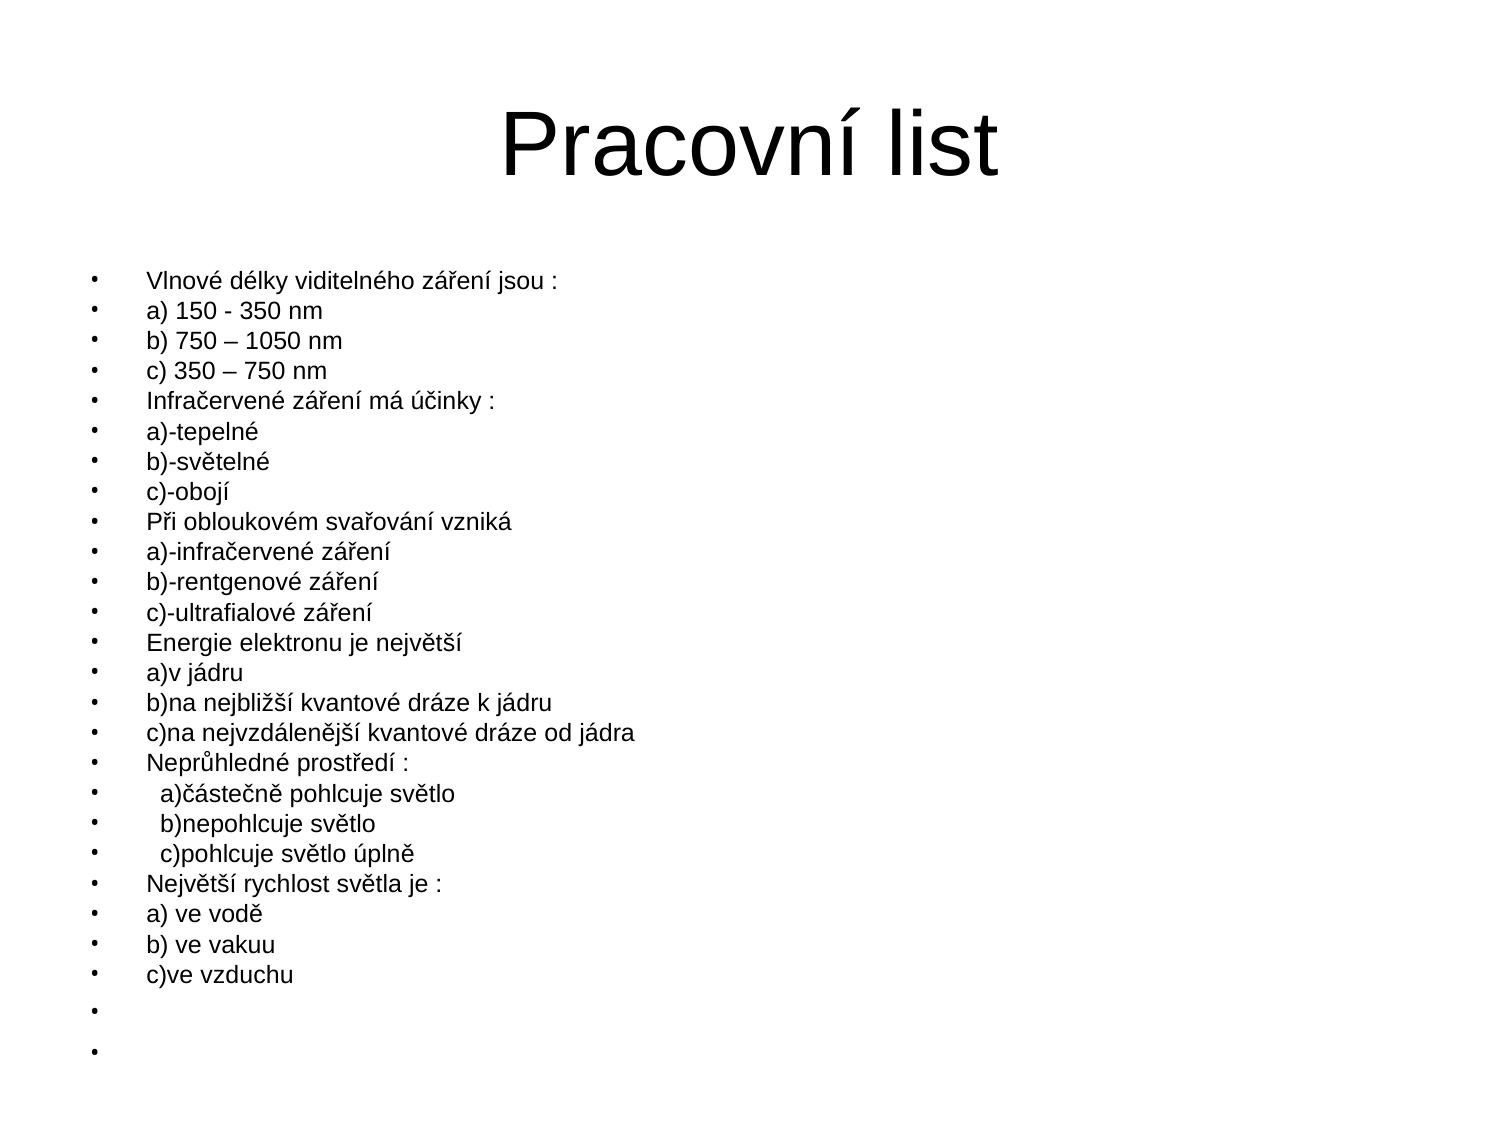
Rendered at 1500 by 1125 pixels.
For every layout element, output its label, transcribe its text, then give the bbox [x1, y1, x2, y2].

title Pracovní list [75, 45, 1426, 233]
list Vlnové délky viditelného záření jsou : a) 150 - 350 nm b) 750 – 1050 nm c) 350 – 750 nm Infračervené záření má účinky : a)-tepelné b)-světelné c)-obojí Při obloukovém svařování vzniká a)-infračervené záření b)-rentgenové záření c)-ultrafialové záření Energie elektronu je největší a)v jádru b)na nejbližší kvantové dráze k jádru c)na nejvzdálenější kvantové dráze od jádra Neprůhledné prostředí : a)částečně pohlcuje světlo b)nepohlcuje světlo c)pohlcuje světlo úplně Největší rychlost světla je : a) ve vodě b) ve vakuu c)ve vzduchu [75, 262, 1426, 1005]
